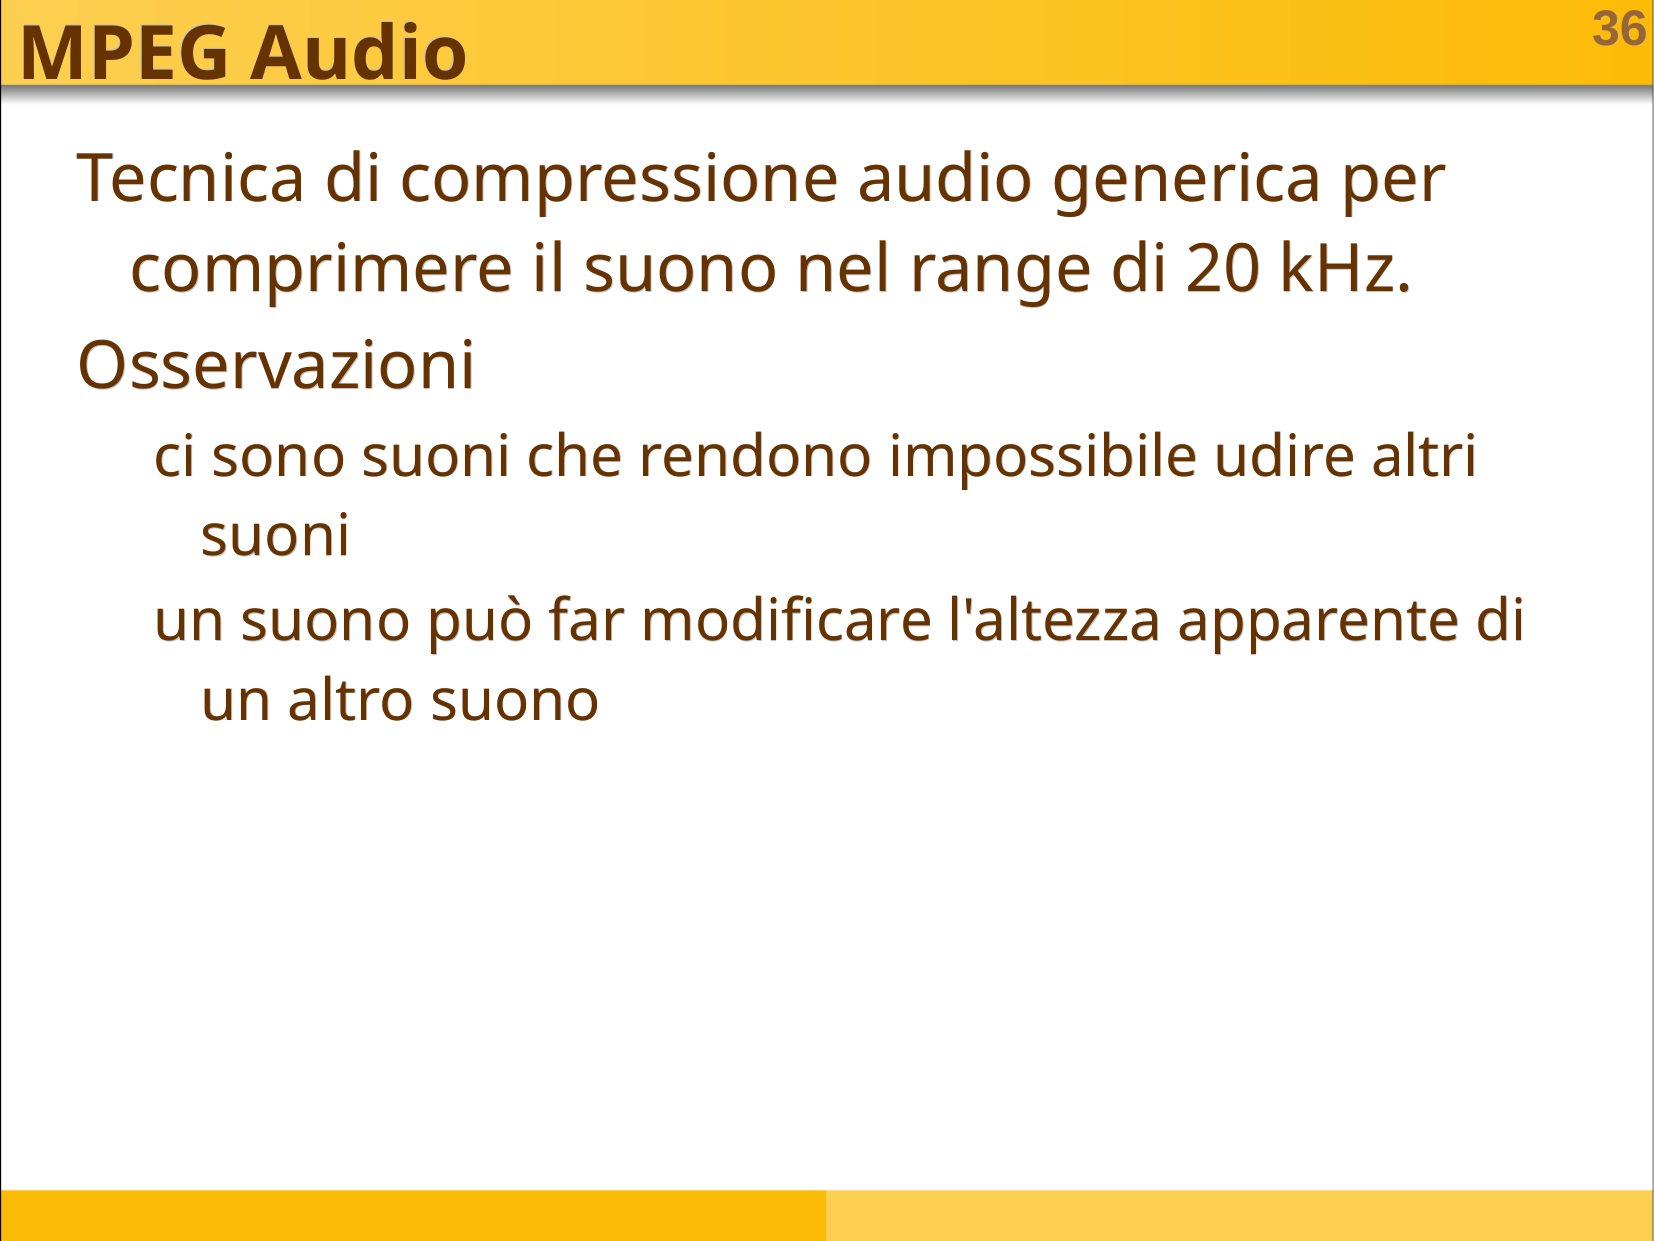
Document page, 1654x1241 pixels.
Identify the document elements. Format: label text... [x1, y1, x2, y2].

list Tecnica di compressione audio generica per comprimere il suono nel range di 20 kHz. Osservazioni ci sono suoni che rendono impossibile udire altri suoni un suono può far modificare l'altezza apparente di un altro suono [59, 129, 1595, 1149]
picture [0, 0, 1654, 1241]
title MPEG Audio [0, 0, 1477, 87]
